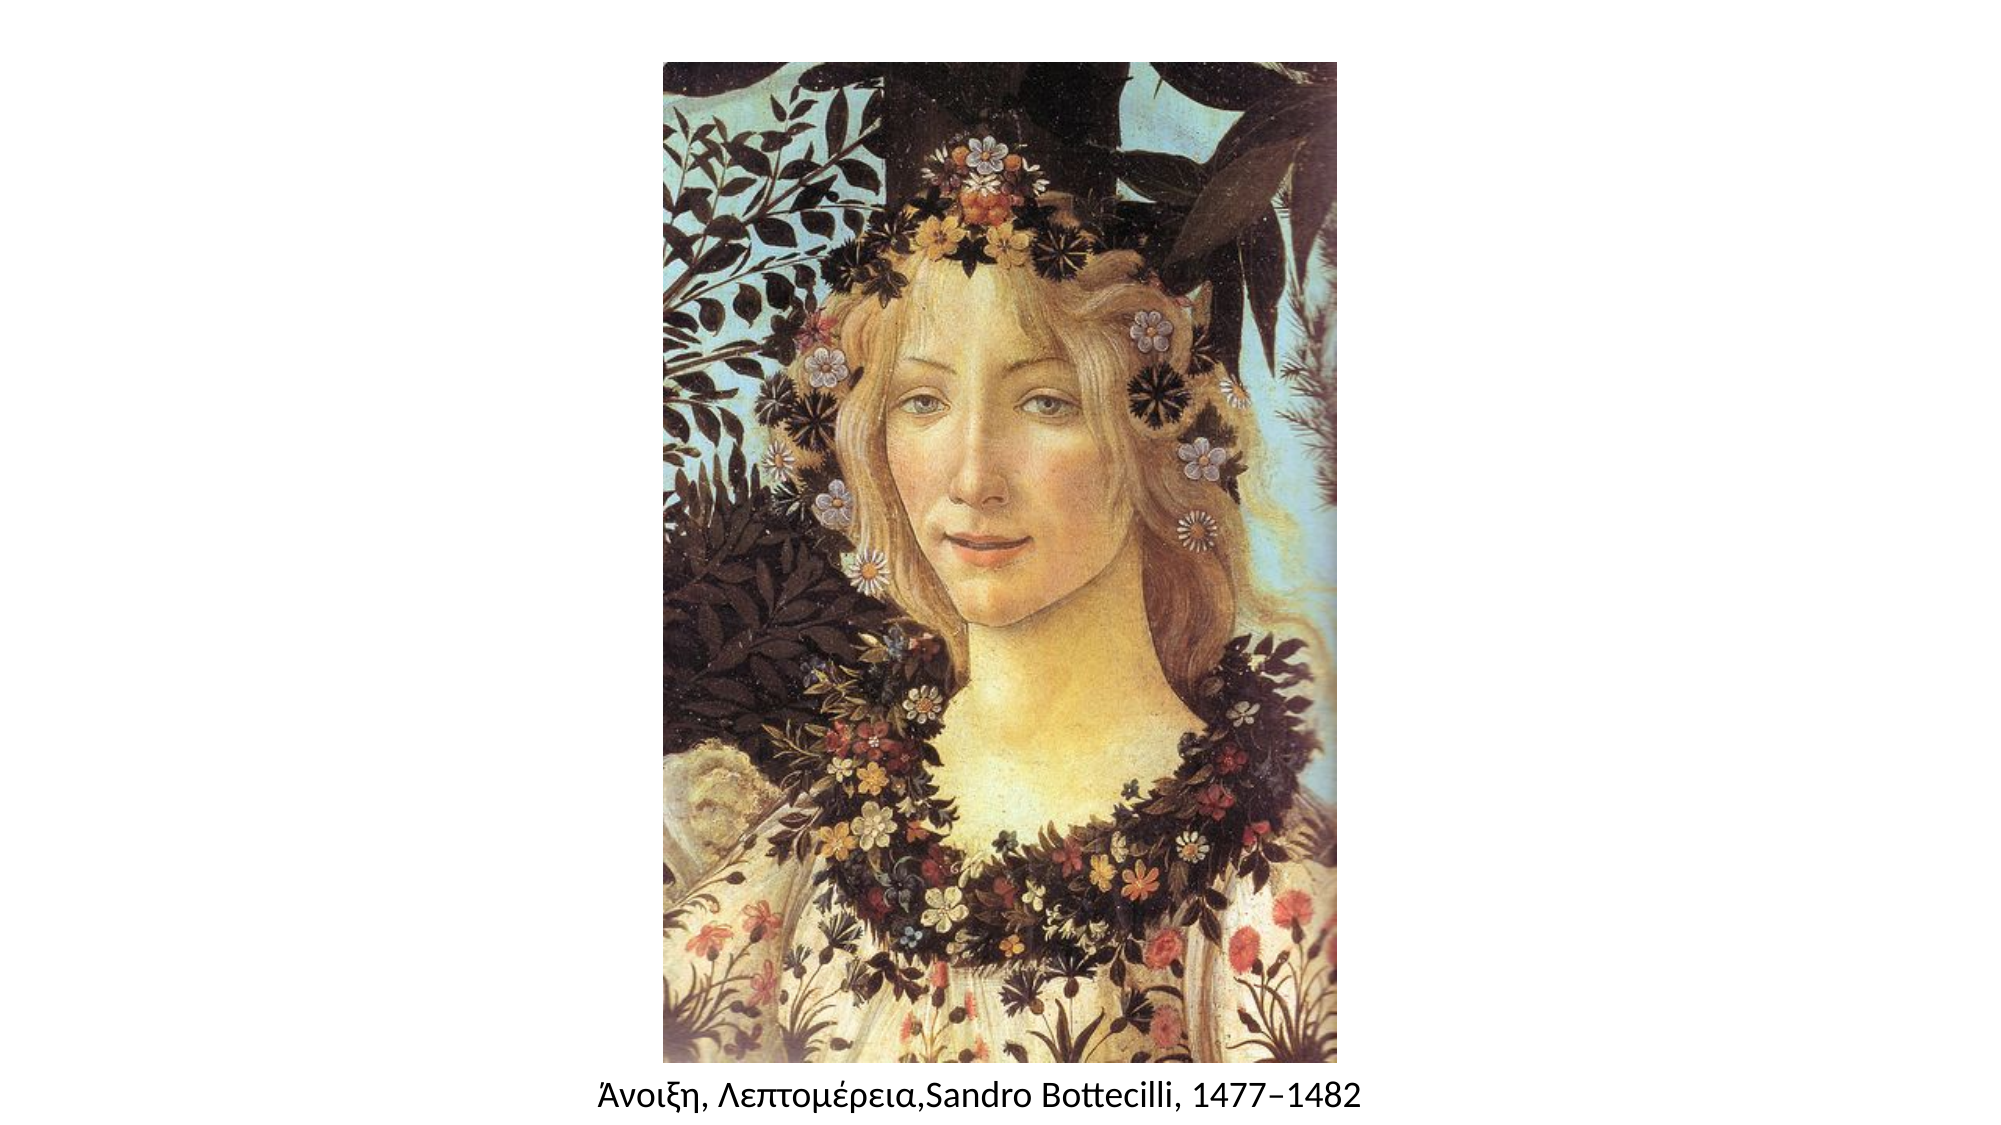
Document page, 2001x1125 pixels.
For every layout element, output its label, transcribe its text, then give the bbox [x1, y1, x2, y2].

text_box Άνοιξη, Λεπτομέρεια, Sandro Bottecilli, 1477–1482 [583, 1062, 1467, 1123]
picture [663, 62, 1337, 1062]
